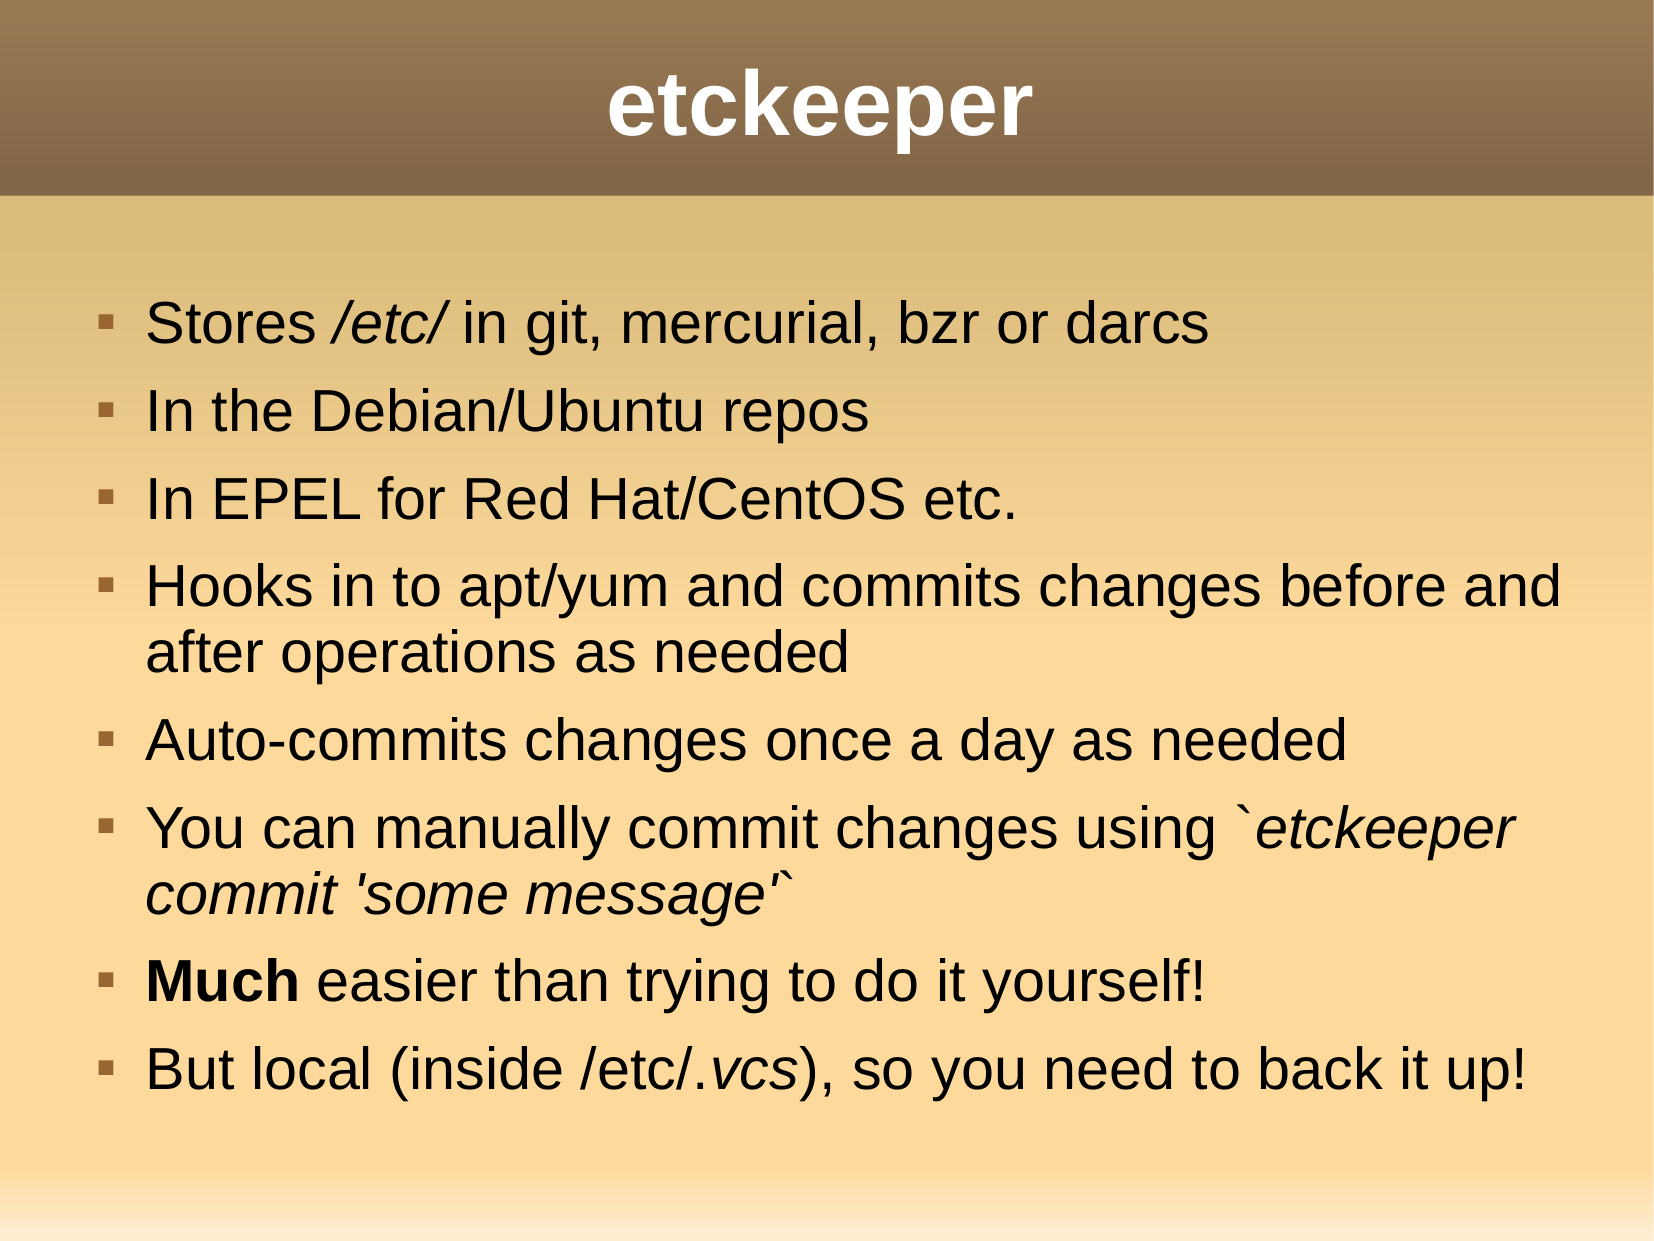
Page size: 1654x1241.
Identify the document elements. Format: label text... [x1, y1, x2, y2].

picture [0, 0, 1654, 1241]
list Stores /etc/ in git, mercurial, bzr or darcs In the Debian/Ubuntu repos In EPEL for Red Hat/CentOS etc. Hooks in to apt/yum and commits changes before and after operations as needed Auto-commits changes once a day as needed You can manually commit changes using `etckeeper commit 'some message'` Much easier than trying to do it yourself! But local (inside /etc/.vcs), so you need to back it up! [82, 290, 1571, 1109]
title etckeeper [76, 0, 1565, 208]
